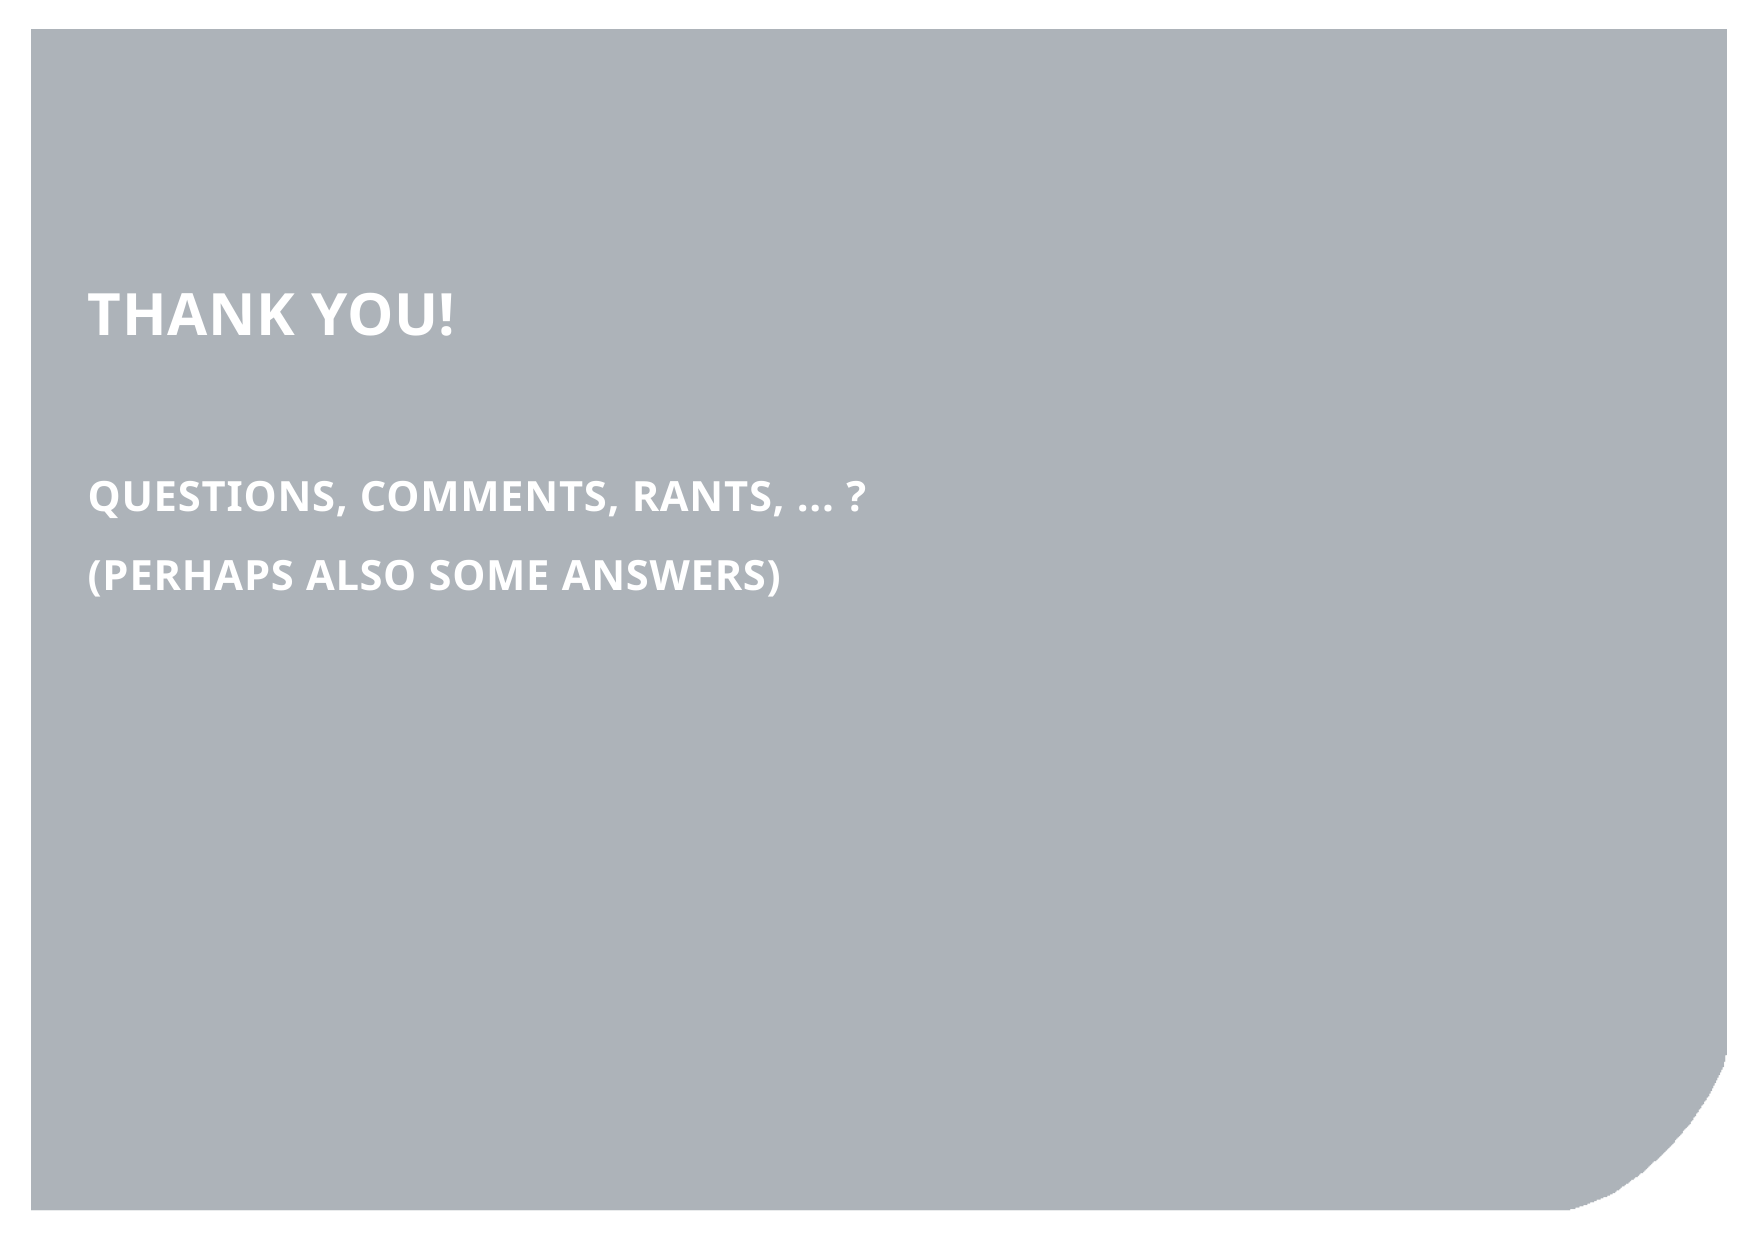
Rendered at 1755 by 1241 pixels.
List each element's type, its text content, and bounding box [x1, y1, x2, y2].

subtitle Thank You! Questions, Comments, Rants, ... ? (perhaps also some Answers) [87, 49, 1667, 1010]
picture [31, 29, 1727, 1212]
